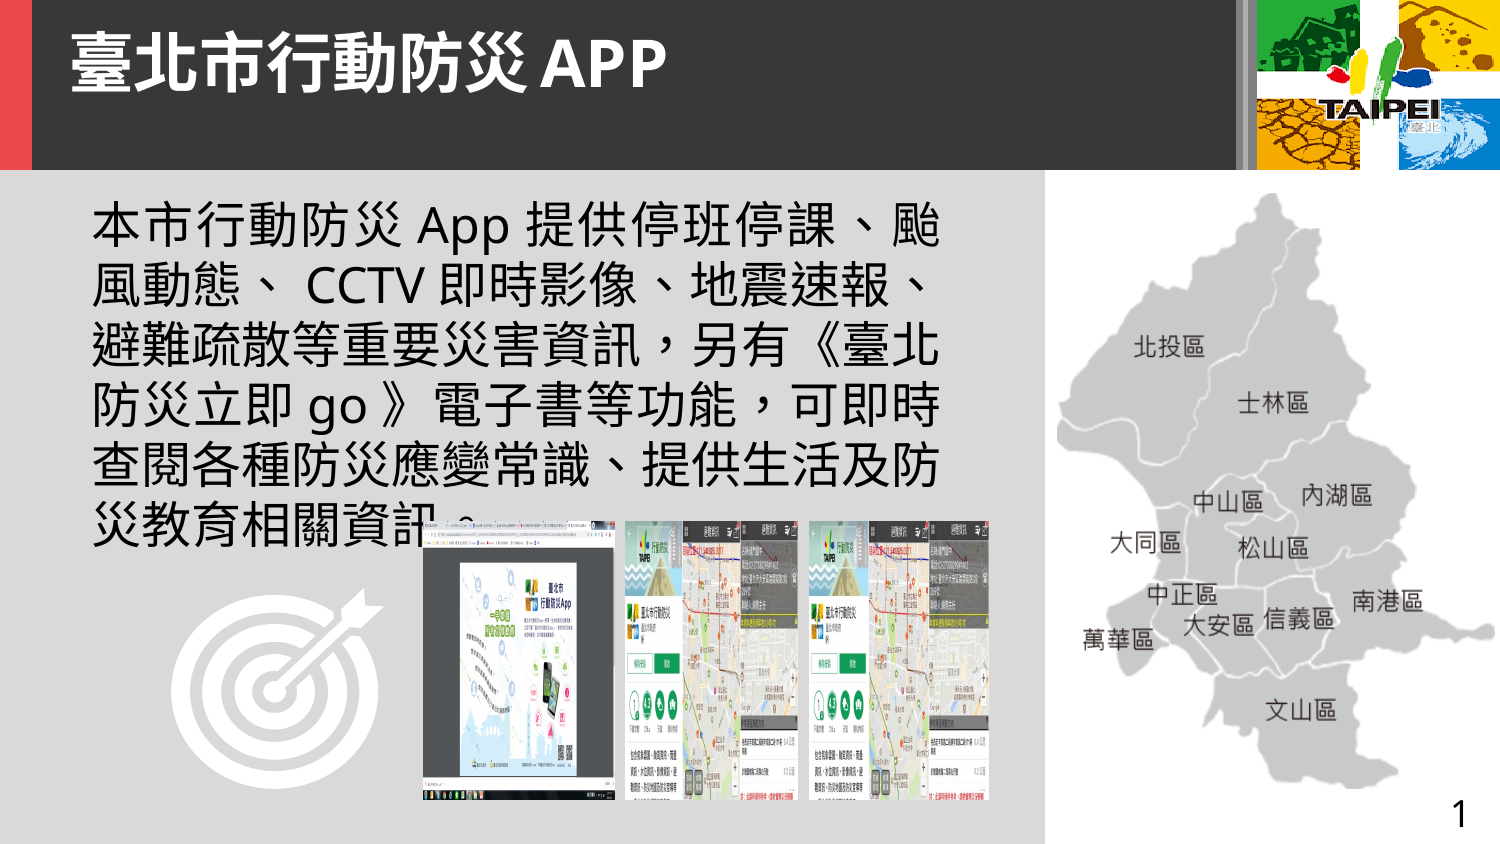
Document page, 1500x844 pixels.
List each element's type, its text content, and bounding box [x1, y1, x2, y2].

picture [32, 0, 1500, 844]
picture [809, 521, 989, 800]
picture [625, 561, 798, 800]
picture [423, 521, 615, 800]
text_box 本市行動防災App提供停班停課、颱風動態、CCTV即時影像、地震速報、避難疏散等重要災害資訊，另有《臺北防災立即go》電子書等功能，可即時查閱各種防災應變常識、提供生活及防災教育相關資訊。 [77, 186, 969, 561]
text_box [0, 170, 1045, 844]
list 臺北市行動防災APP [53, 13, 1235, 109]
text_box 1 [1435, 782, 1495, 844]
